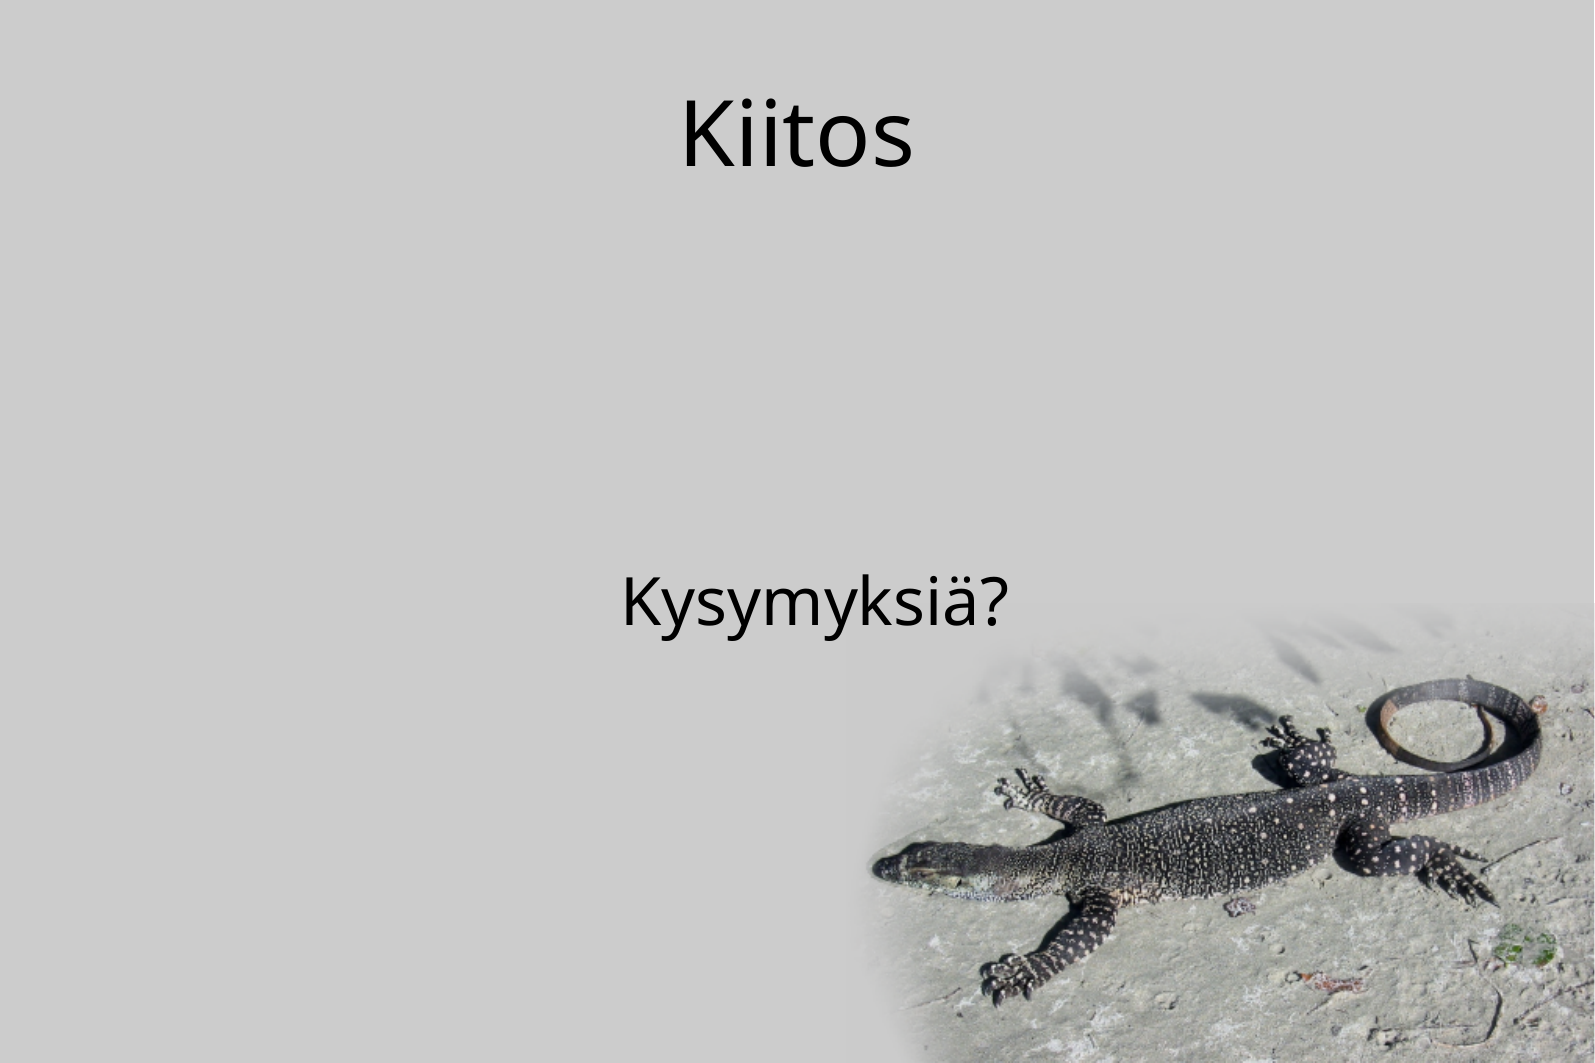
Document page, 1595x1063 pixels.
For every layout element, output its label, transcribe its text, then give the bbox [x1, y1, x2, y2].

picture [846, 603, 1595, 1063]
subtitle Kysymyksiä? [79, 248, 1515, 951]
title Kiitos [79, 42, 1515, 220]
